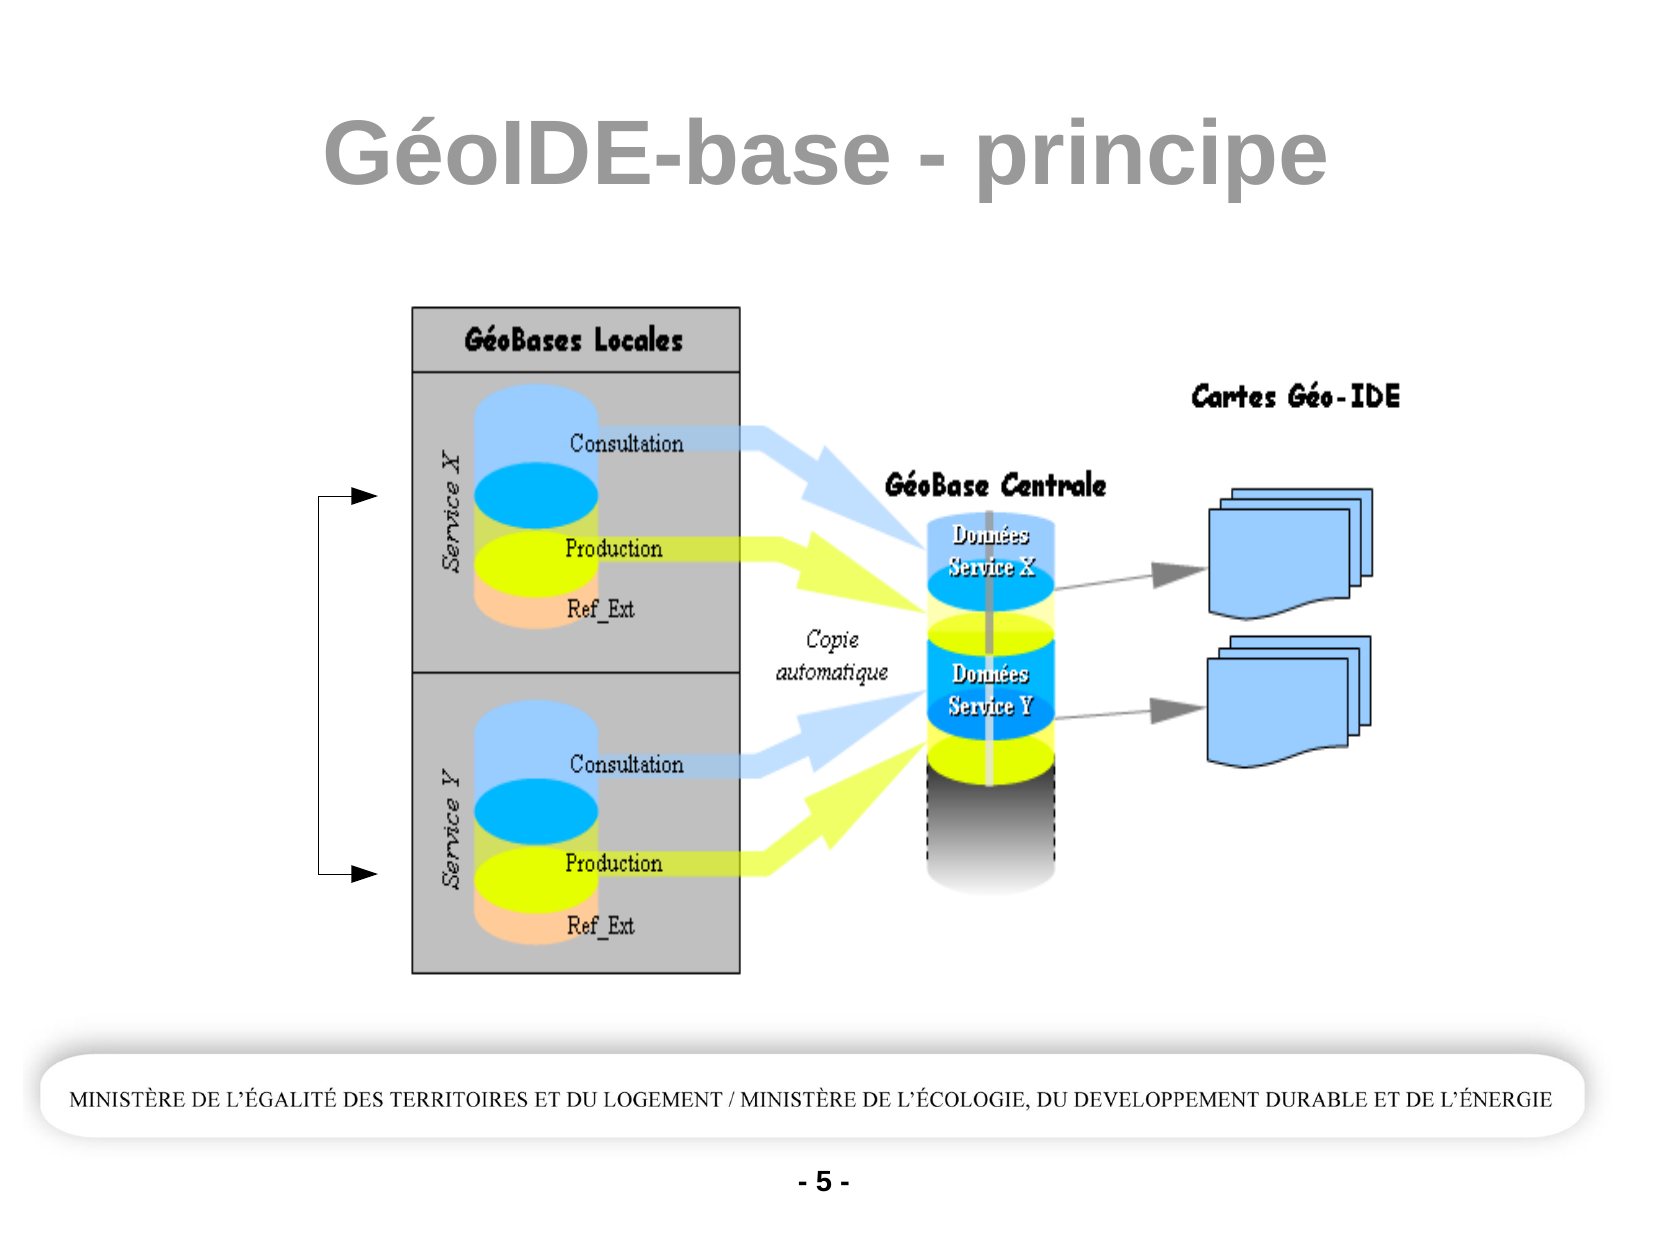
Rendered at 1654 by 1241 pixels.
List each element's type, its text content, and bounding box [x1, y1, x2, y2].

picture [23, 1014, 1612, 1159]
picture [402, 295, 1406, 993]
title GéoIDE-base - principe [82, 56, 1571, 250]
